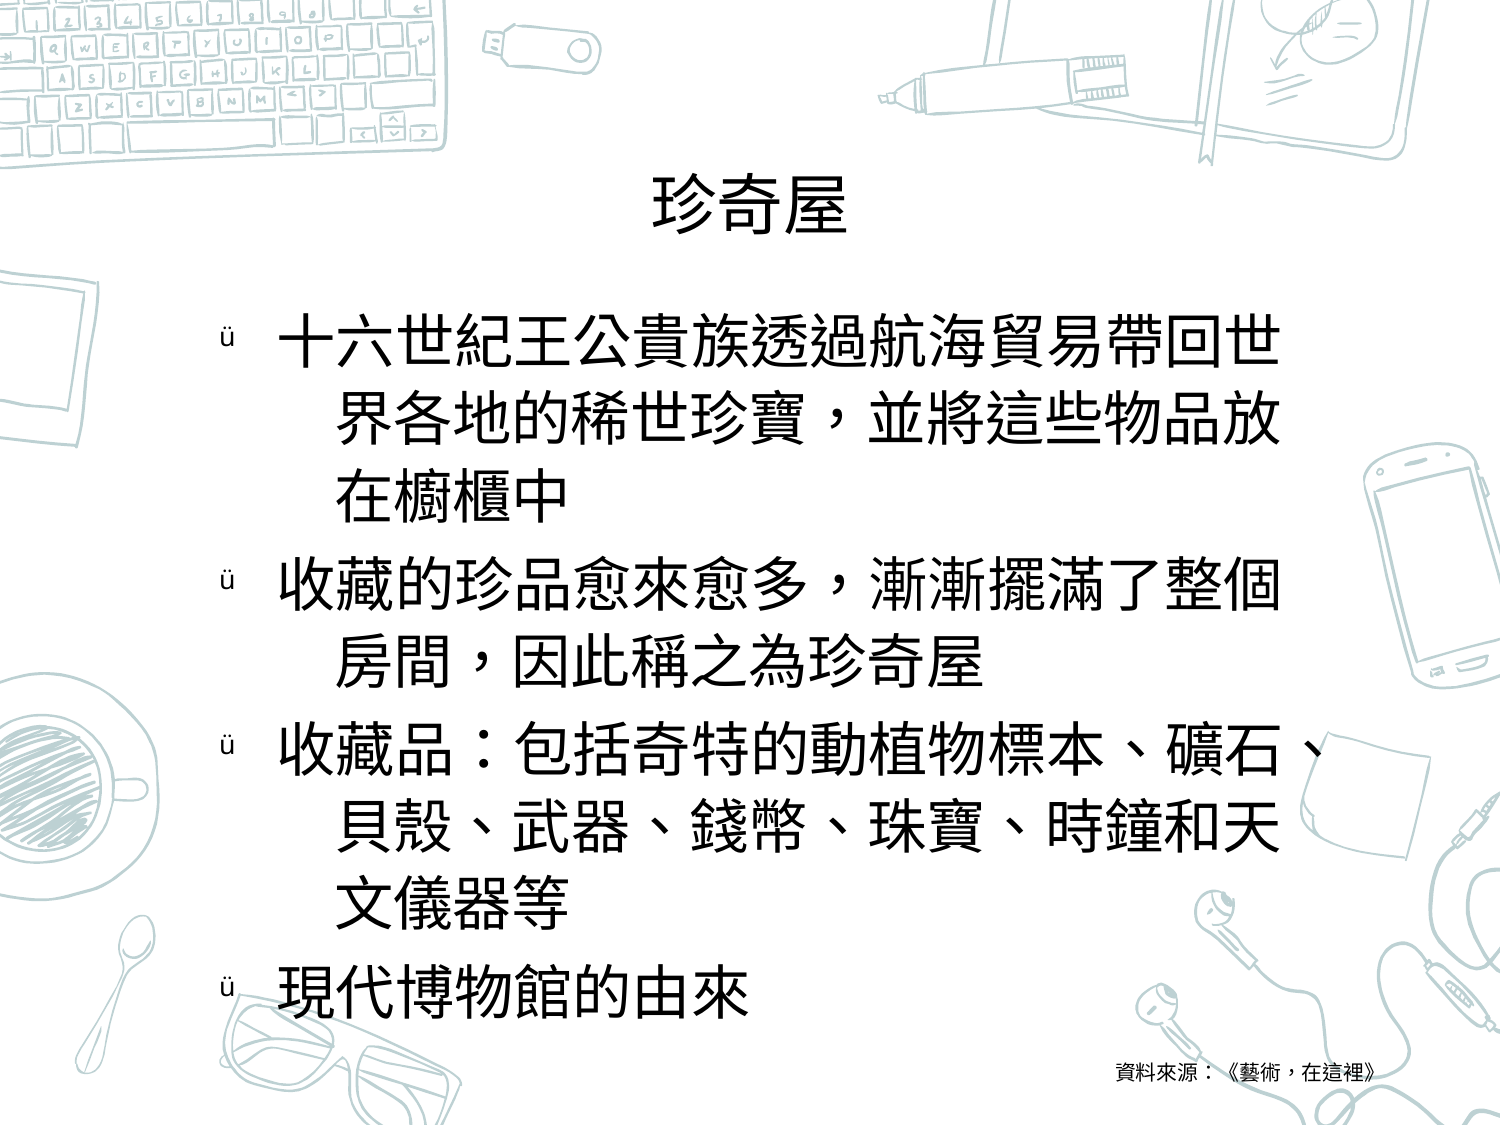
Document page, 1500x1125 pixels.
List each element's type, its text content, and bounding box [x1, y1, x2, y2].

text_box 資料來源：《藝術，在這裡》 [1090, 1052, 1500, 1093]
list 十六世紀王公貴族透過航海貿易帶回世界各地的稀世珍寶，並將這些物品放在櫥櫃中 收藏的珍品愈來愈多，漸漸擺滿了整個房間，因此稱之為珍奇屋 收藏品：包括奇特的動植物標本、礦石、貝殼、武器、錢幣、珠寶、時鐘和天文儀器等 現代博物館的由來 [185, 287, 1315, 1053]
title 珍奇屋 [185, 136, 1315, 264]
